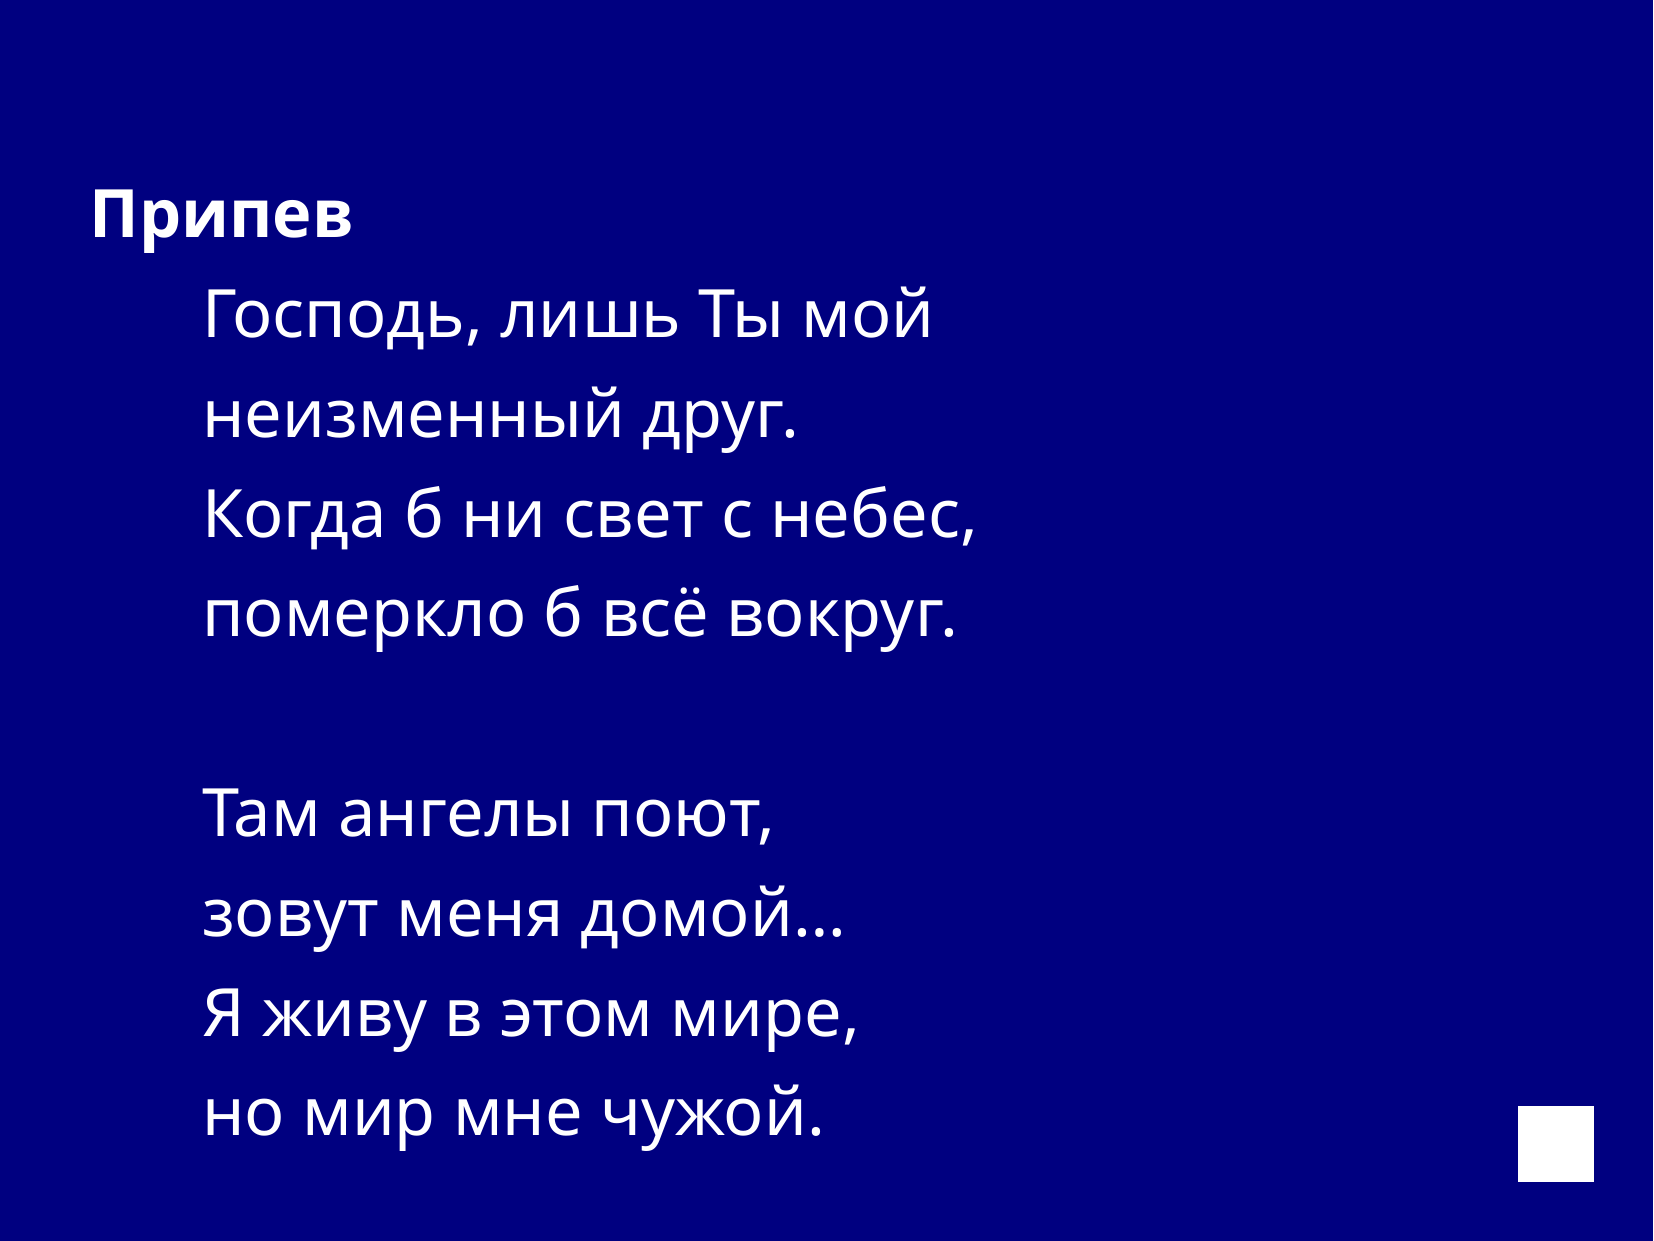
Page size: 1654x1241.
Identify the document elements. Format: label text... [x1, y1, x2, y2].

text_box Припев Господь, лишь Ты мой неизменный друг. Когда б ни свет с небес, померкло б всё вокруг. Там ангелы поют, зовут меня домой… Я живу в этом мире, но мир мне чужой. [75, 150, 1576, 1163]
text_box [1518, 1106, 1594, 1182]
